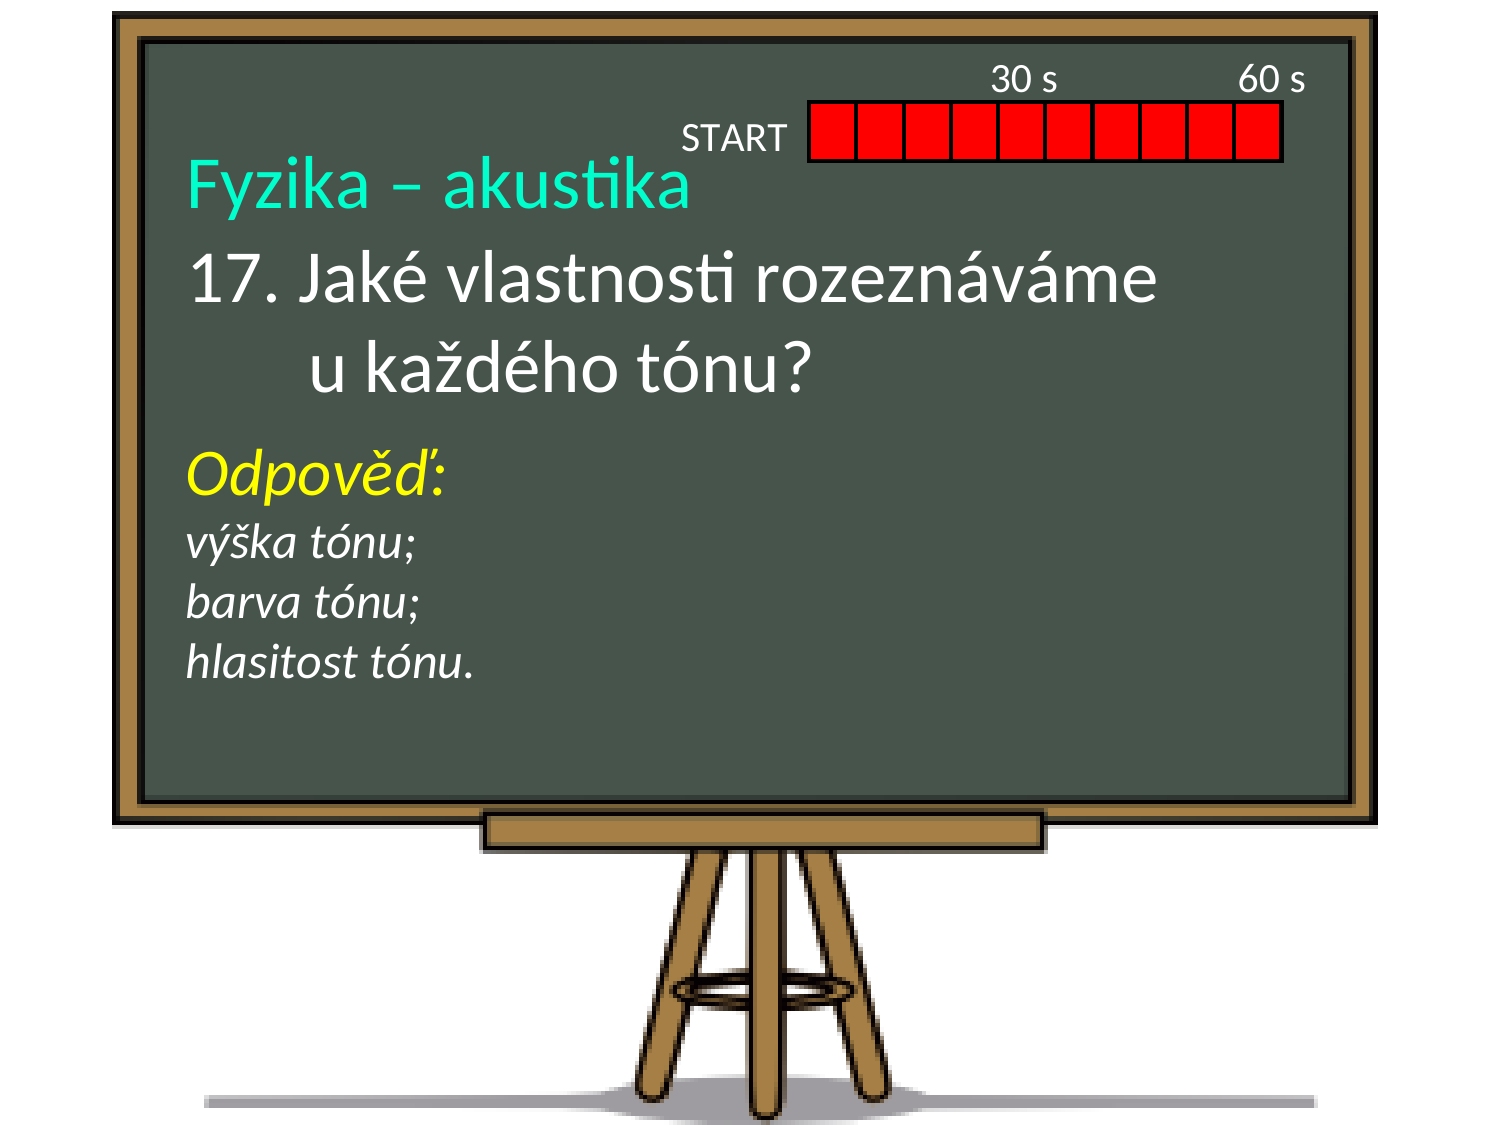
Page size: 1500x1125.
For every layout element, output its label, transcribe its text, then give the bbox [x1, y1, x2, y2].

picture [112, 11, 1378, 1125]
text_box START [666, 101, 803, 168]
text_box 30 s [975, 42, 1073, 109]
text_box Odpověď: výška tónu; barva tónu; hlasitost tónu. [171, 420, 1270, 1117]
text_box 60 s [1222, 42, 1321, 109]
text_box Fyzika – akustika [171, 125, 709, 231]
text_box [809, 101, 1282, 161]
text_box 17. Jaké vlastnosti rozeznáváme u každého tónu? [171, 219, 1436, 506]
